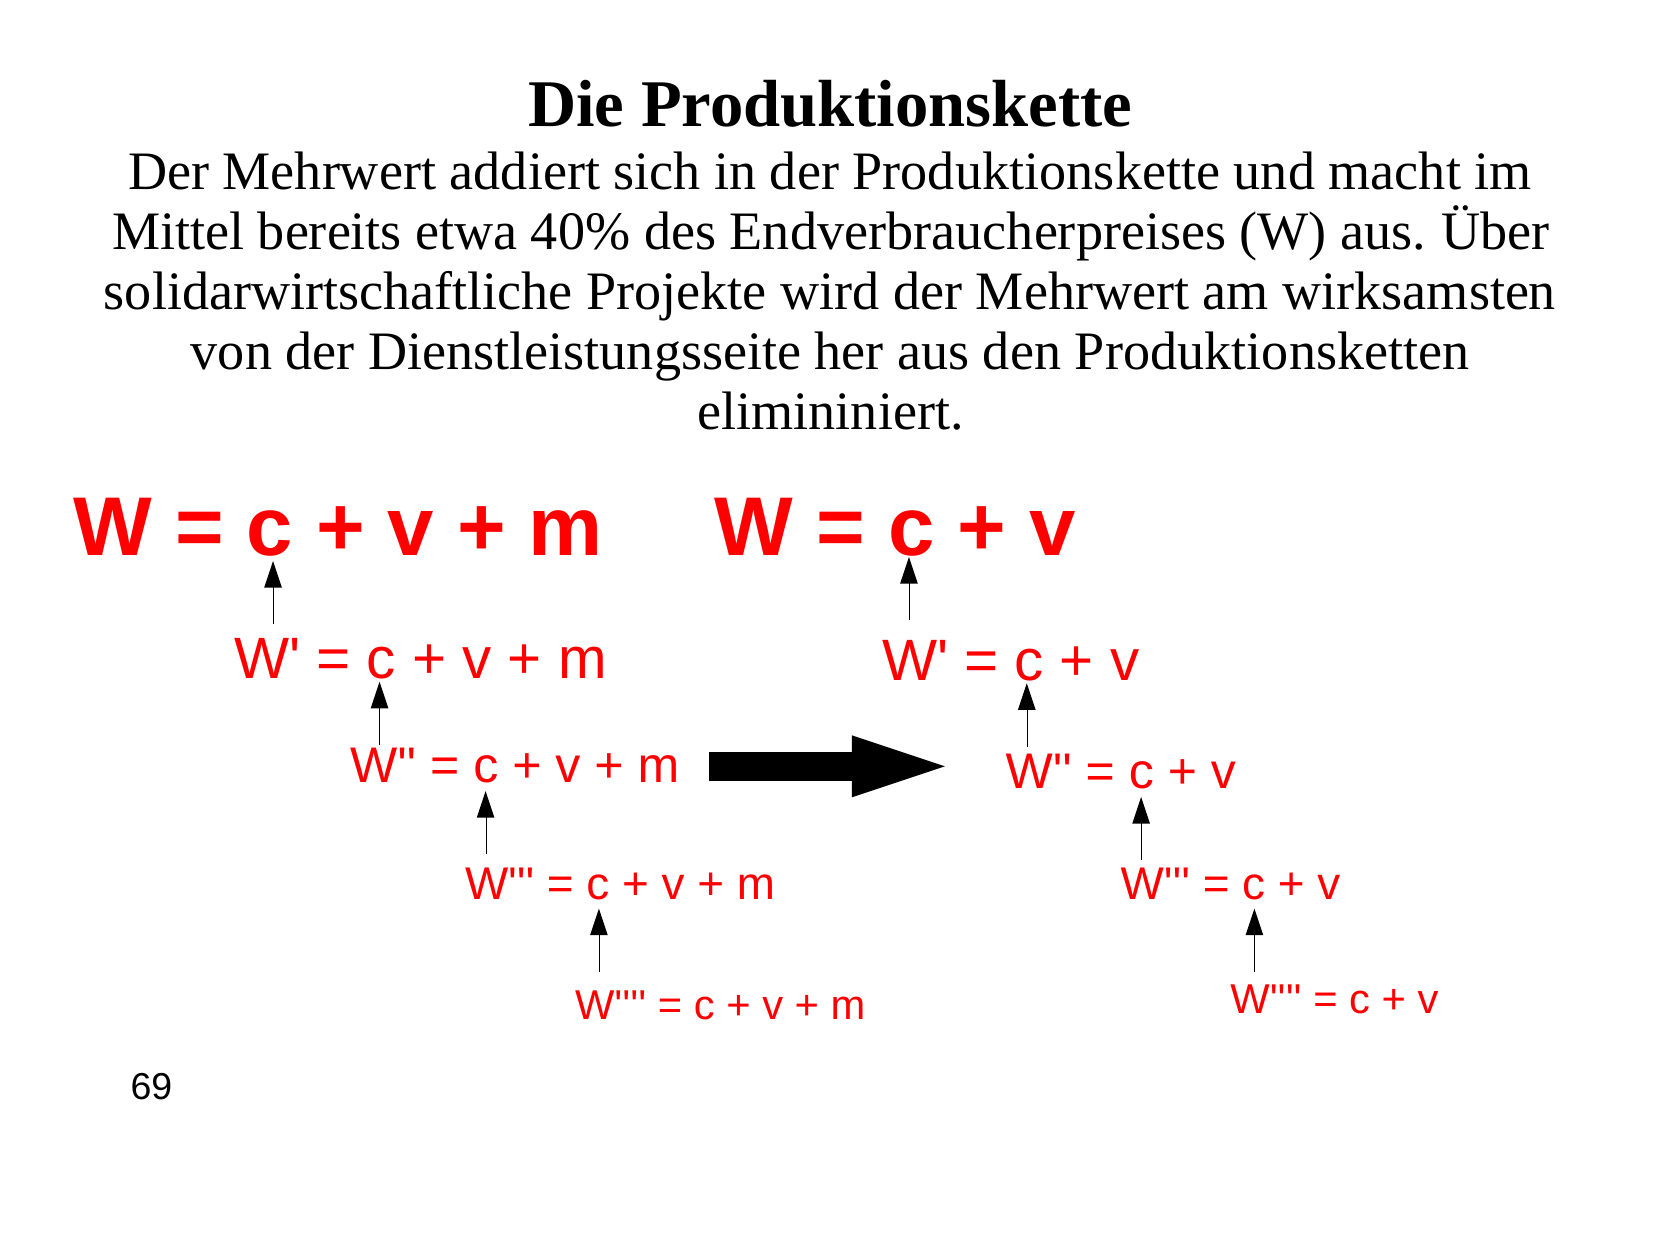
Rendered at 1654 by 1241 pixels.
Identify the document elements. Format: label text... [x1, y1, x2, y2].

text_box W''' = c + v + m [450, 850, 791, 922]
text_box W'' = c + v [990, 735, 1276, 807]
text_box W = c + v [700, 472, 1114, 581]
text_box Die Produktionskette Der Mehrwert addiert sich in der Produktionskette und macht im Mittel bereits etwa 40% des Endverbraucherpreises (W) aus. Über solidarwirtschaftliche Projekte wird der Mehrwert am wirksamsten von der Dienstleistungsseite her aus den Produktionsketten elimininiert. [67, 59, 1595, 449]
text_box W' = c + v [867, 620, 1188, 708]
text_box W'''' = c + v + m [560, 974, 881, 1041]
text_box W'' = c + v + m [335, 729, 695, 801]
text_box W'''' = c + v [1215, 968, 1466, 1035]
text_box W' = c + v + m [219, 618, 622, 706]
text_box W = c + v + m [58, 472, 650, 597]
text_box W''' = c + v [1105, 850, 1371, 922]
text_box <Nummer> [115, 1057, 334, 1128]
